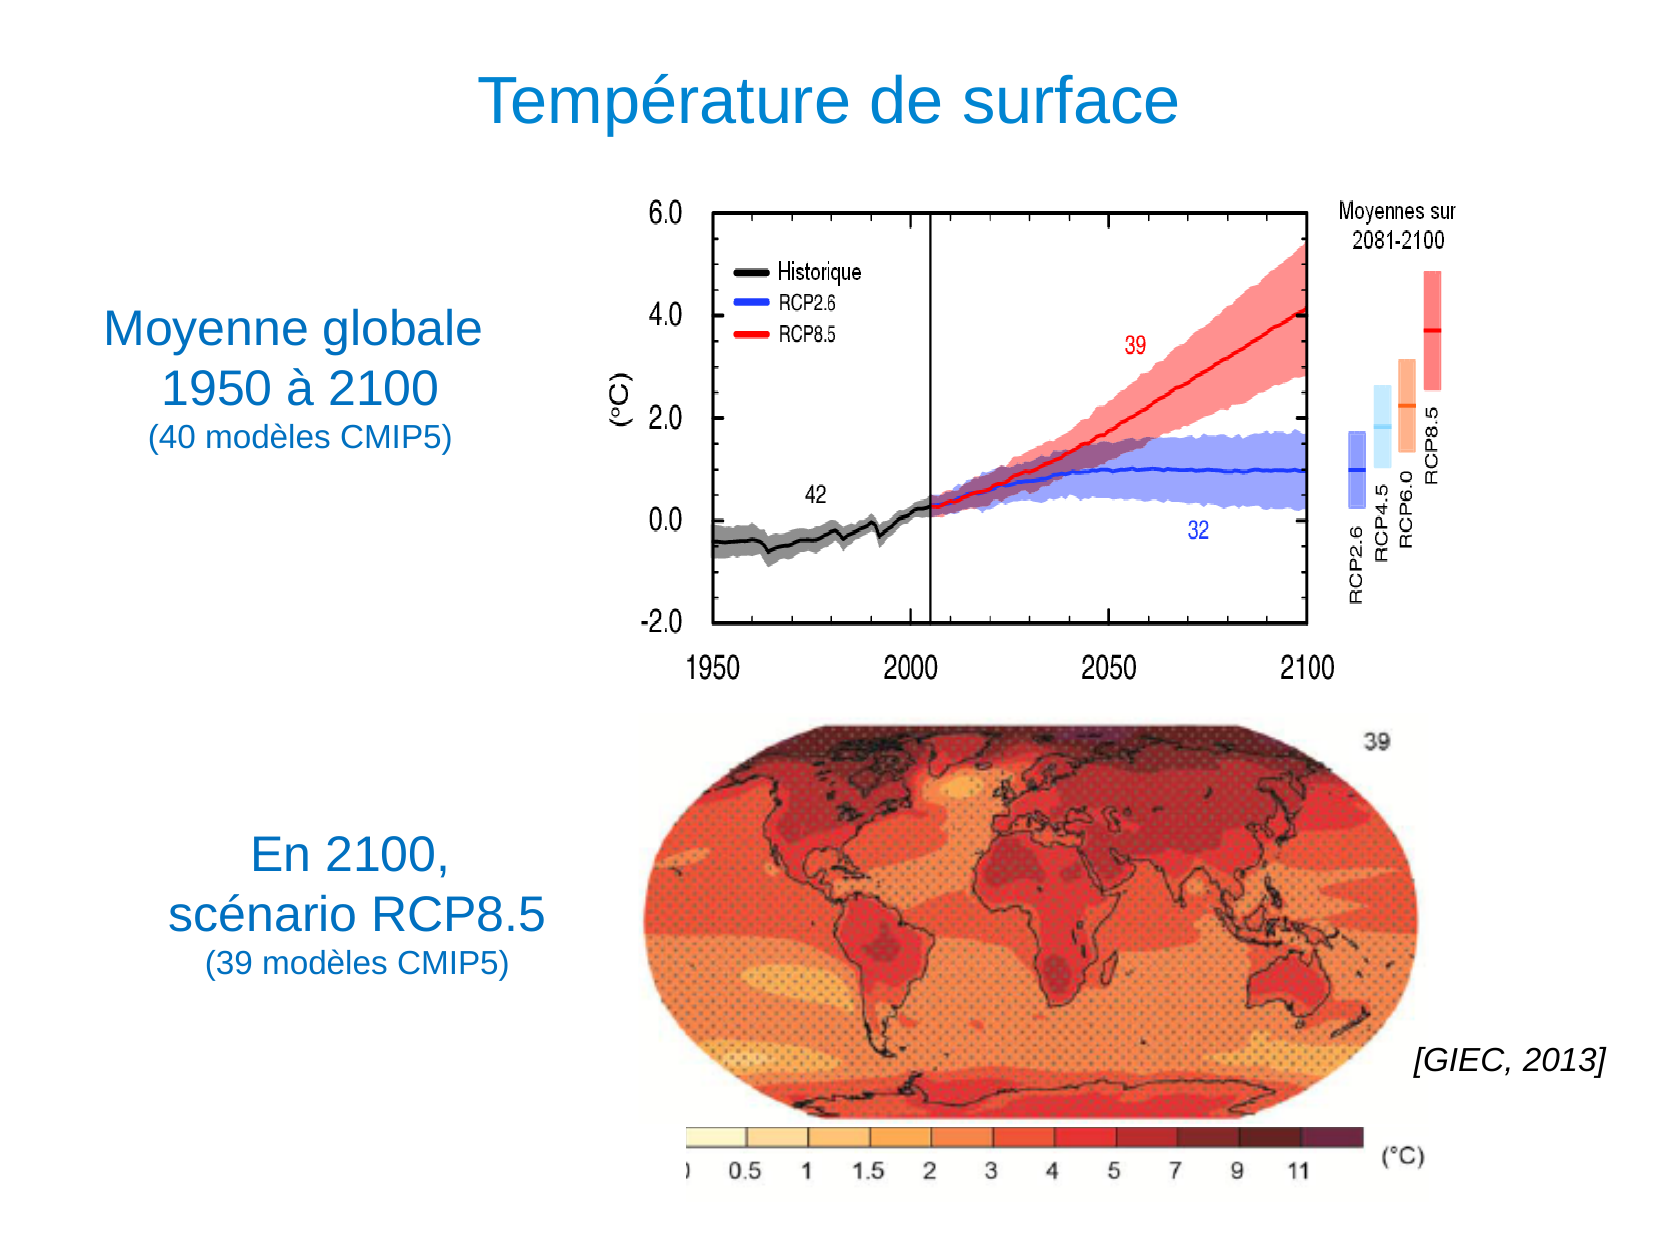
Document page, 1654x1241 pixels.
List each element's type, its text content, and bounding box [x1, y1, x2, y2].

text_box [GIEC, 2013] [1398, 1030, 1654, 1092]
text_box Température de surface [50, 49, 1609, 161]
picture [686, 1127, 1429, 1202]
text_box Moyenne globale 1950 à 2100 (40 modèles CMIP5) [20, 287, 581, 590]
picture [585, 160, 1477, 1124]
text_box En 2100, scénario RCP8.5 (39 modèles CMIP5) [77, 813, 638, 1084]
